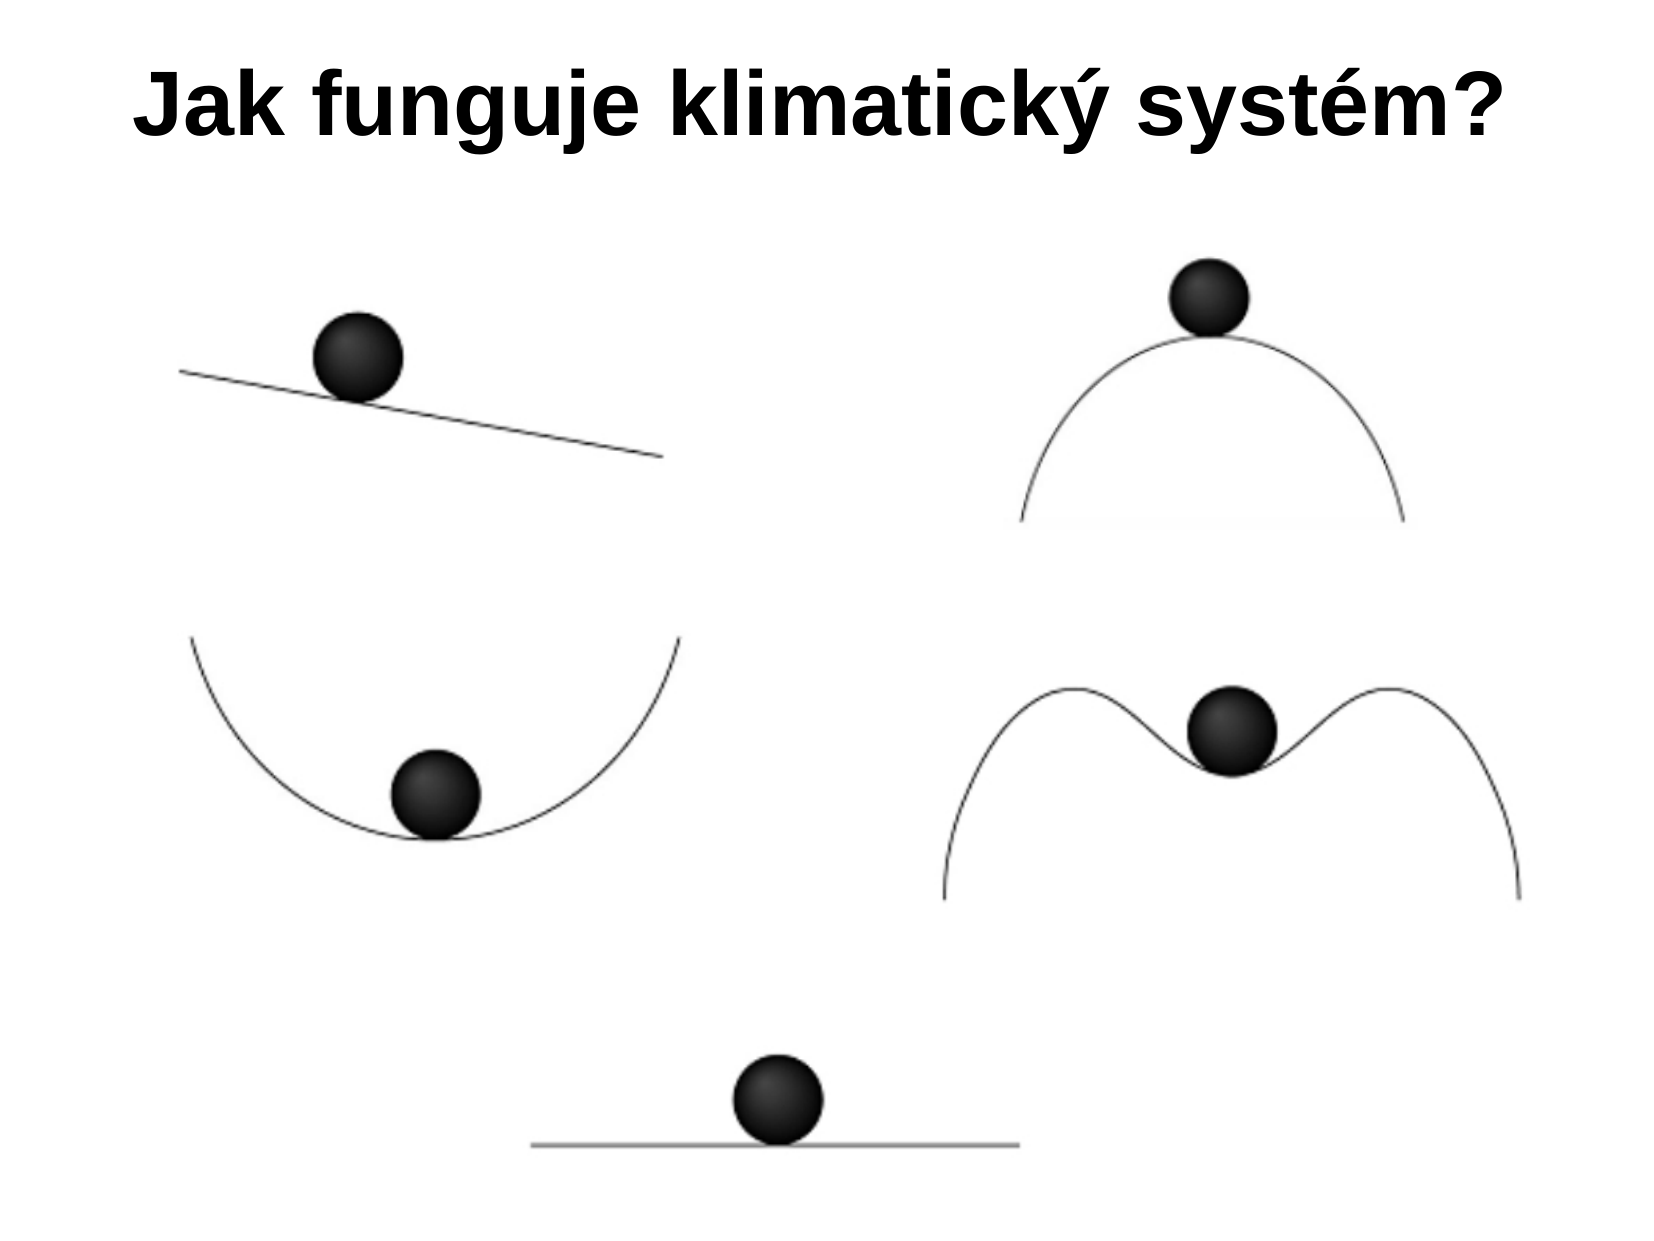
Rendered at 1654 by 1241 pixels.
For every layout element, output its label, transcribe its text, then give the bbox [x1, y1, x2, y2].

picture [166, 292, 680, 473]
title Jak funguje klimatický systém? [76, 0, 1565, 208]
picture [1003, 236, 1418, 538]
picture [929, 660, 1536, 916]
picture [177, 620, 692, 857]
picture [517, 1033, 1034, 1165]
